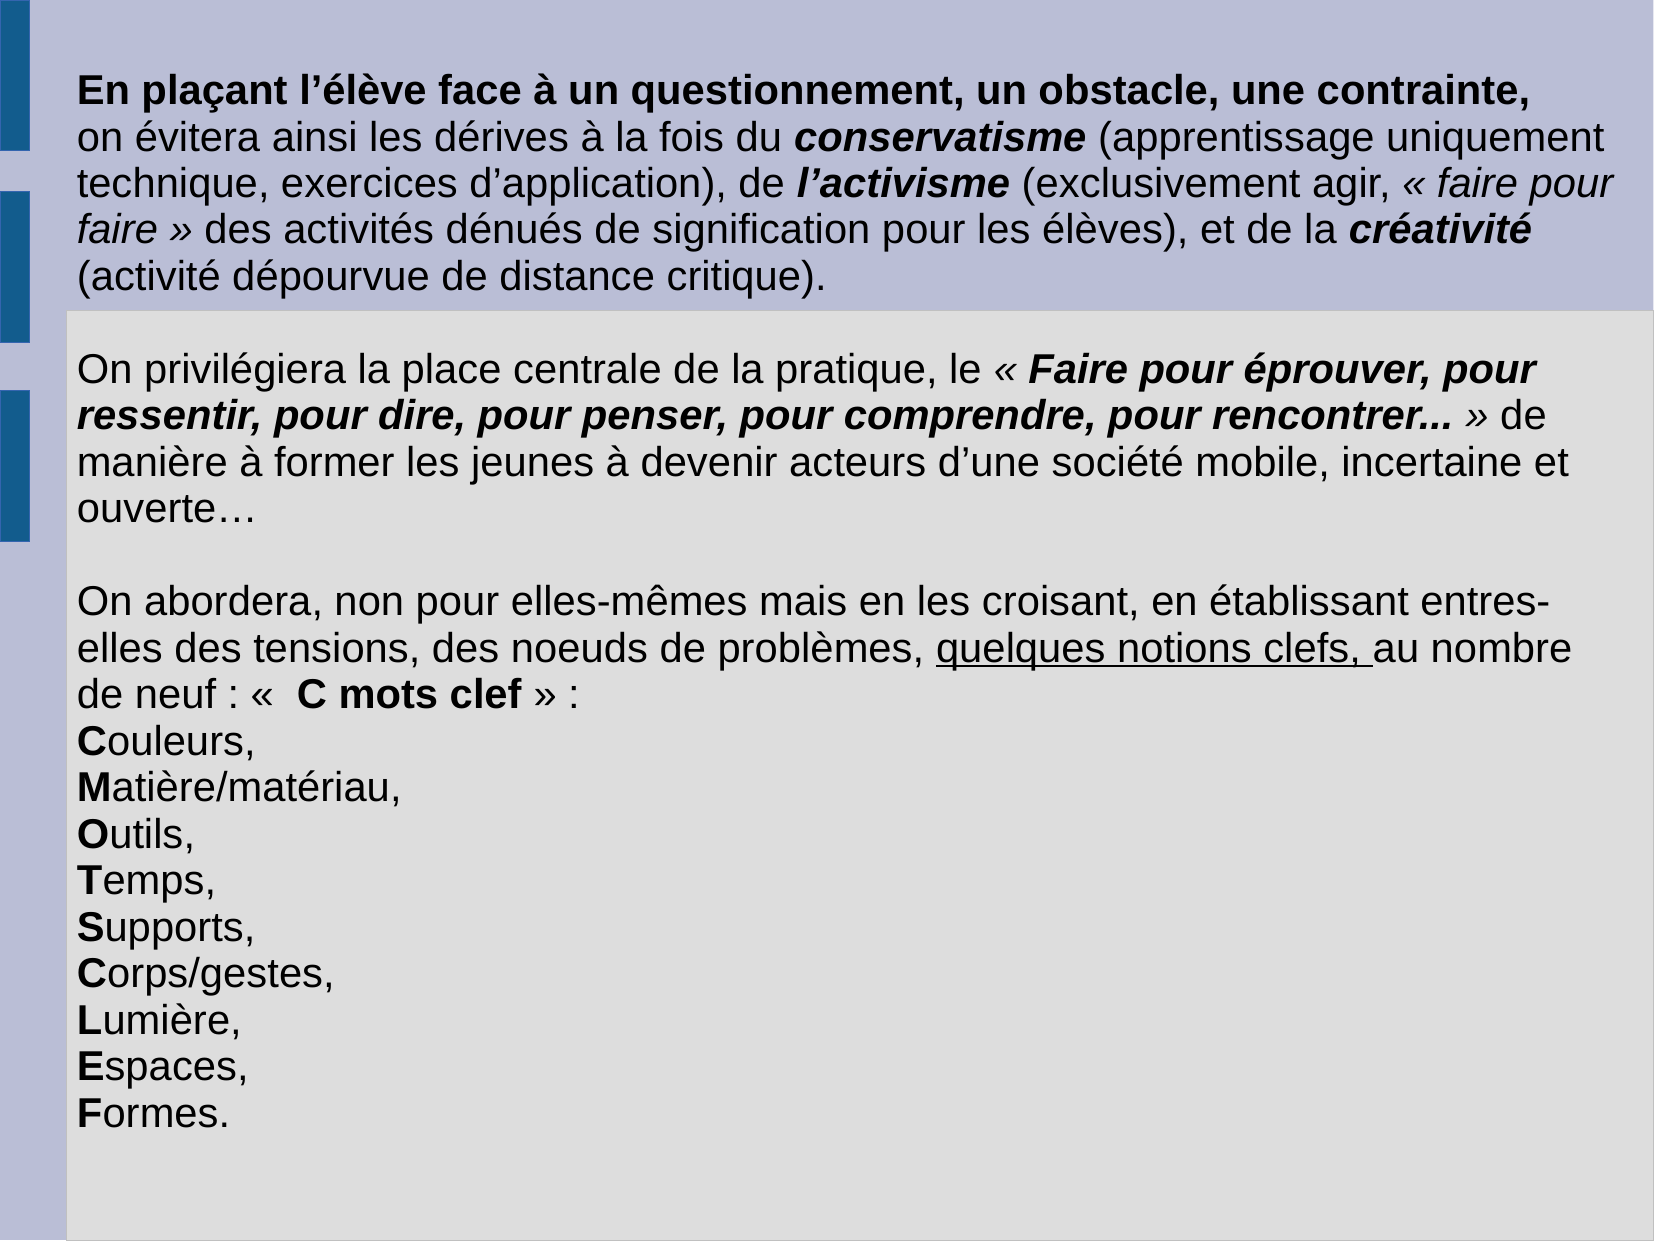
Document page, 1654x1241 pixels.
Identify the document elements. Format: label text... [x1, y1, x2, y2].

text_box En plaçant l’élève face à un questionnement, un obstacle, une contrainte, on évitera ainsi les dérives à la fois du conservatisme (apprentissage uniquement technique, exercices d’application), de l’activisme (exclusivement agir, « faire pour faire » des activités dénués de signification pour les élèves), et de la créativité (activité dépourvue de distance critique). On privilégiera la place centrale de la pratique, le « Faire pour éprouver, pour ressentir, pour dire, pour penser, pour comprendre, pour rencontrer... » de manière à former les jeunes à devenir acteurs d’une société mobile, incertaine et ouverte… On abordera, non pour elles-mêmes mais en les croisant, en établissant entres-elles des tensions, des noeuds de problèmes, quelques notions clefs, au nombre de neuf : « C mots clef » : Couleurs, Matière/matériau, Outils, Temps, Supports, Corps/gestes, Lumière, Espaces, Formes. [62, 12, 1642, 1241]
